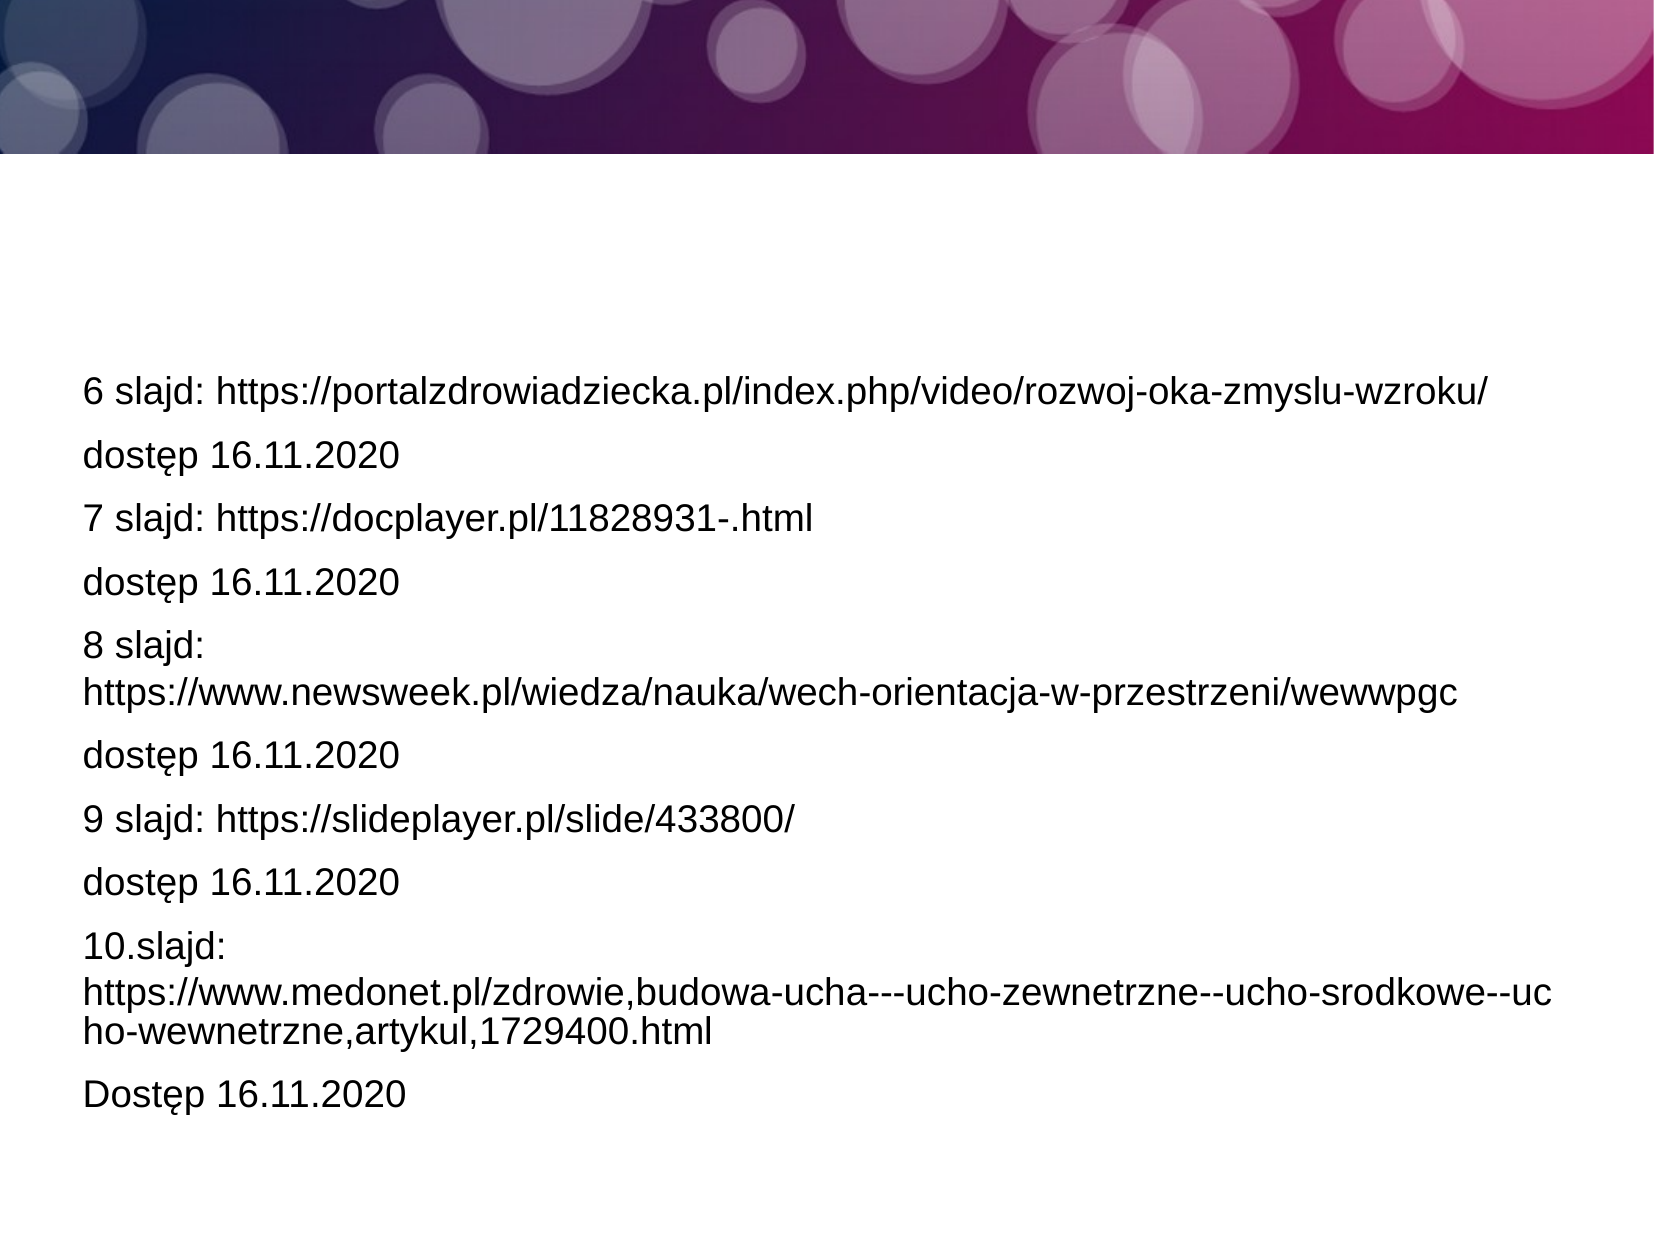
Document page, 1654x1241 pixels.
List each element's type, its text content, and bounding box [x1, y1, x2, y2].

list 6 slajd: https://portalzdrowiadziecka.pl/index.php/video/rozwoj-oka-zmyslu-wzroku/ dostęp 16.11.2020 7 slajd: https://docplayer.pl/11828931-.html dostęp 16.11.2020 8 slajd:https://www.newsweek.pl/wiedza/nauka/wech-orientacja-w-przestrzeni/wewwpgc dostęp 16.11.2020 9 slajd: https://slideplayer.pl/slide/433800/ dostęp 16.11.2020 10.slajd: https://www.medonet.pl/zdrowie,budowa-ucha---ucho-zewnetrzne--ucho-srodkowe--ucho-wewnetrzne,artykul,1729400.html Dostęp 16.11.2020 [82, 366, 1571, 1087]
